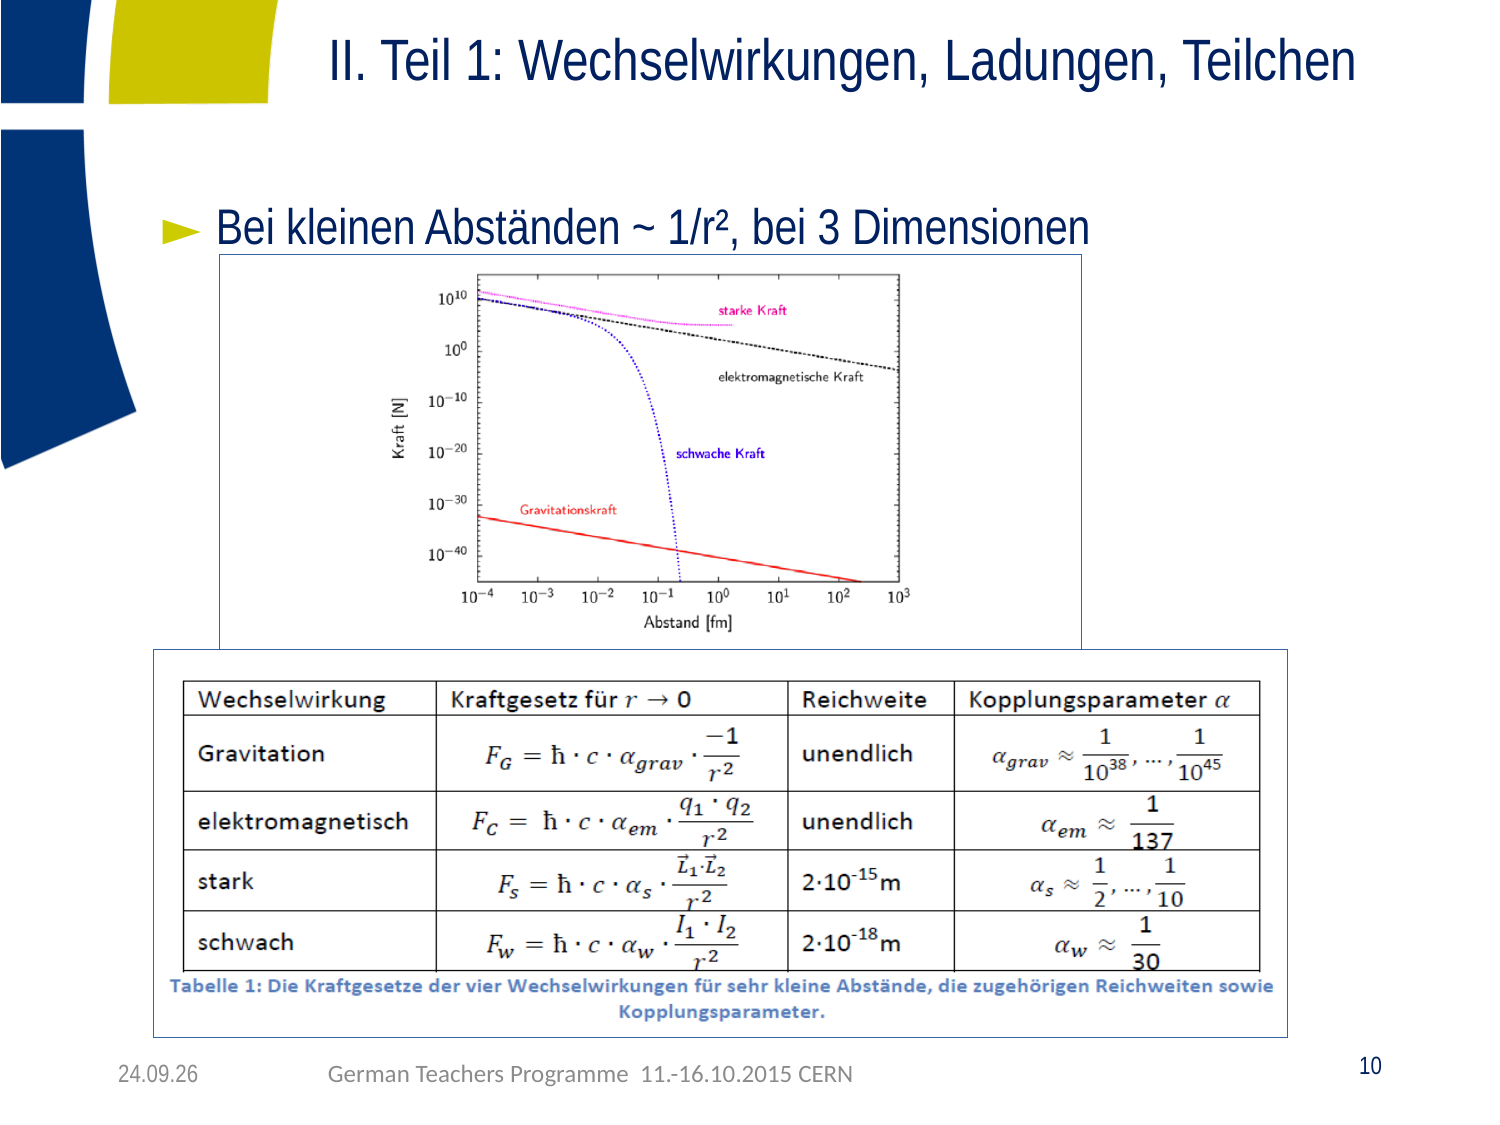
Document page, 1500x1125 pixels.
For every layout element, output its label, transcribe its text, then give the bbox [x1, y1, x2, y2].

slide_number <Foliennummer> [1059, 1042, 1397, 1103]
picture [0, 0, 1500, 1125]
list Bei kleinen Abständen ~ 1/r², bei 3 Dimensionen [129, 113, 1367, 804]
title II. Teil 1: Wechselwirkungen, Ladungen, Teilchen [313, 0, 1400, 114]
slide_number 14.10.15 [103, 1042, 290, 1103]
footer German Teachers Programme 11.-16.10.2015 CERN [312, 1042, 987, 1103]
